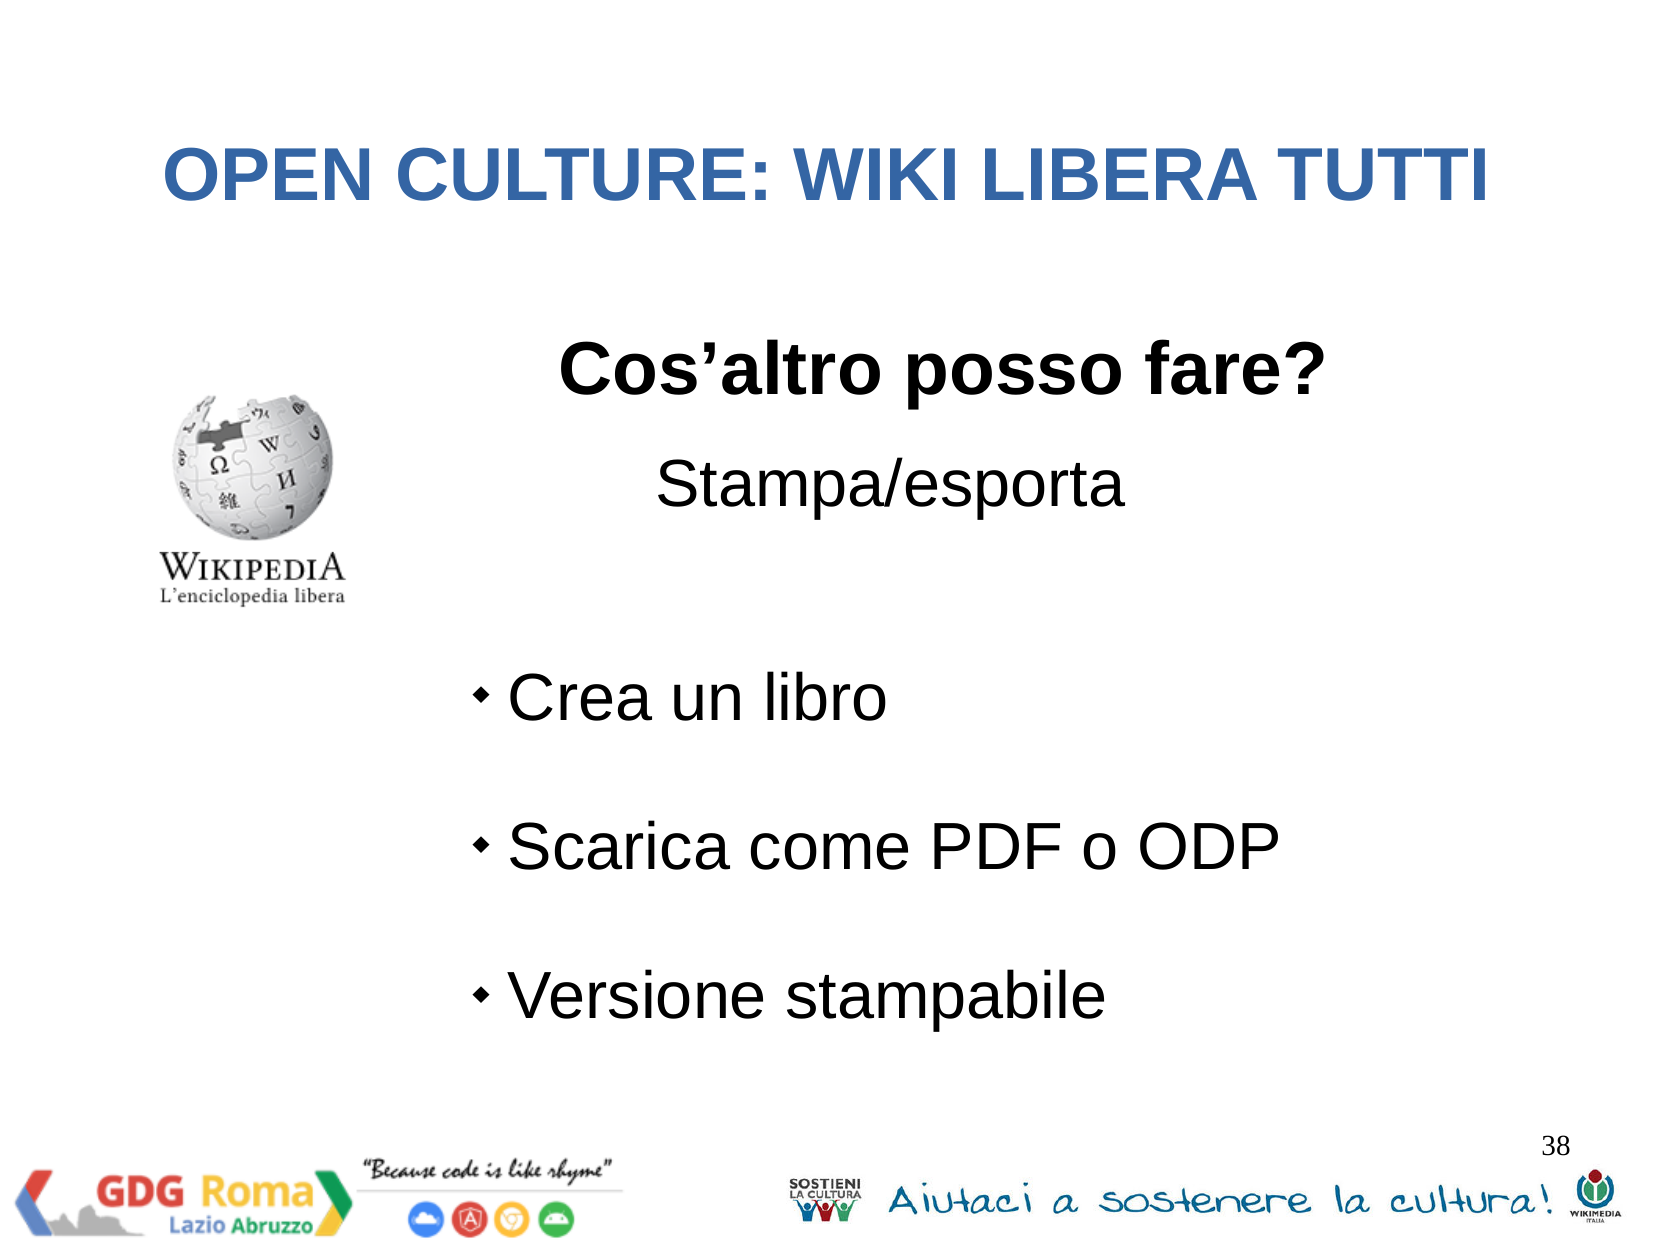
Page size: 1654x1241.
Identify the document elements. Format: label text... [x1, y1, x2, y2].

text_box Crea un libro Scarica come PDF o ODP Versione stampabile [472, 561, 1524, 1058]
picture [147, 371, 359, 615]
text_box Stampa/esporta [620, 445, 1223, 521]
title OPEN CULTURE: WIKI LIBERA TUTTI [11, 17, 1642, 249]
text_box Cos’altro posso fare? [543, 318, 1607, 473]
picture [11, 1155, 626, 1241]
picture [772, 1163, 1648, 1233]
